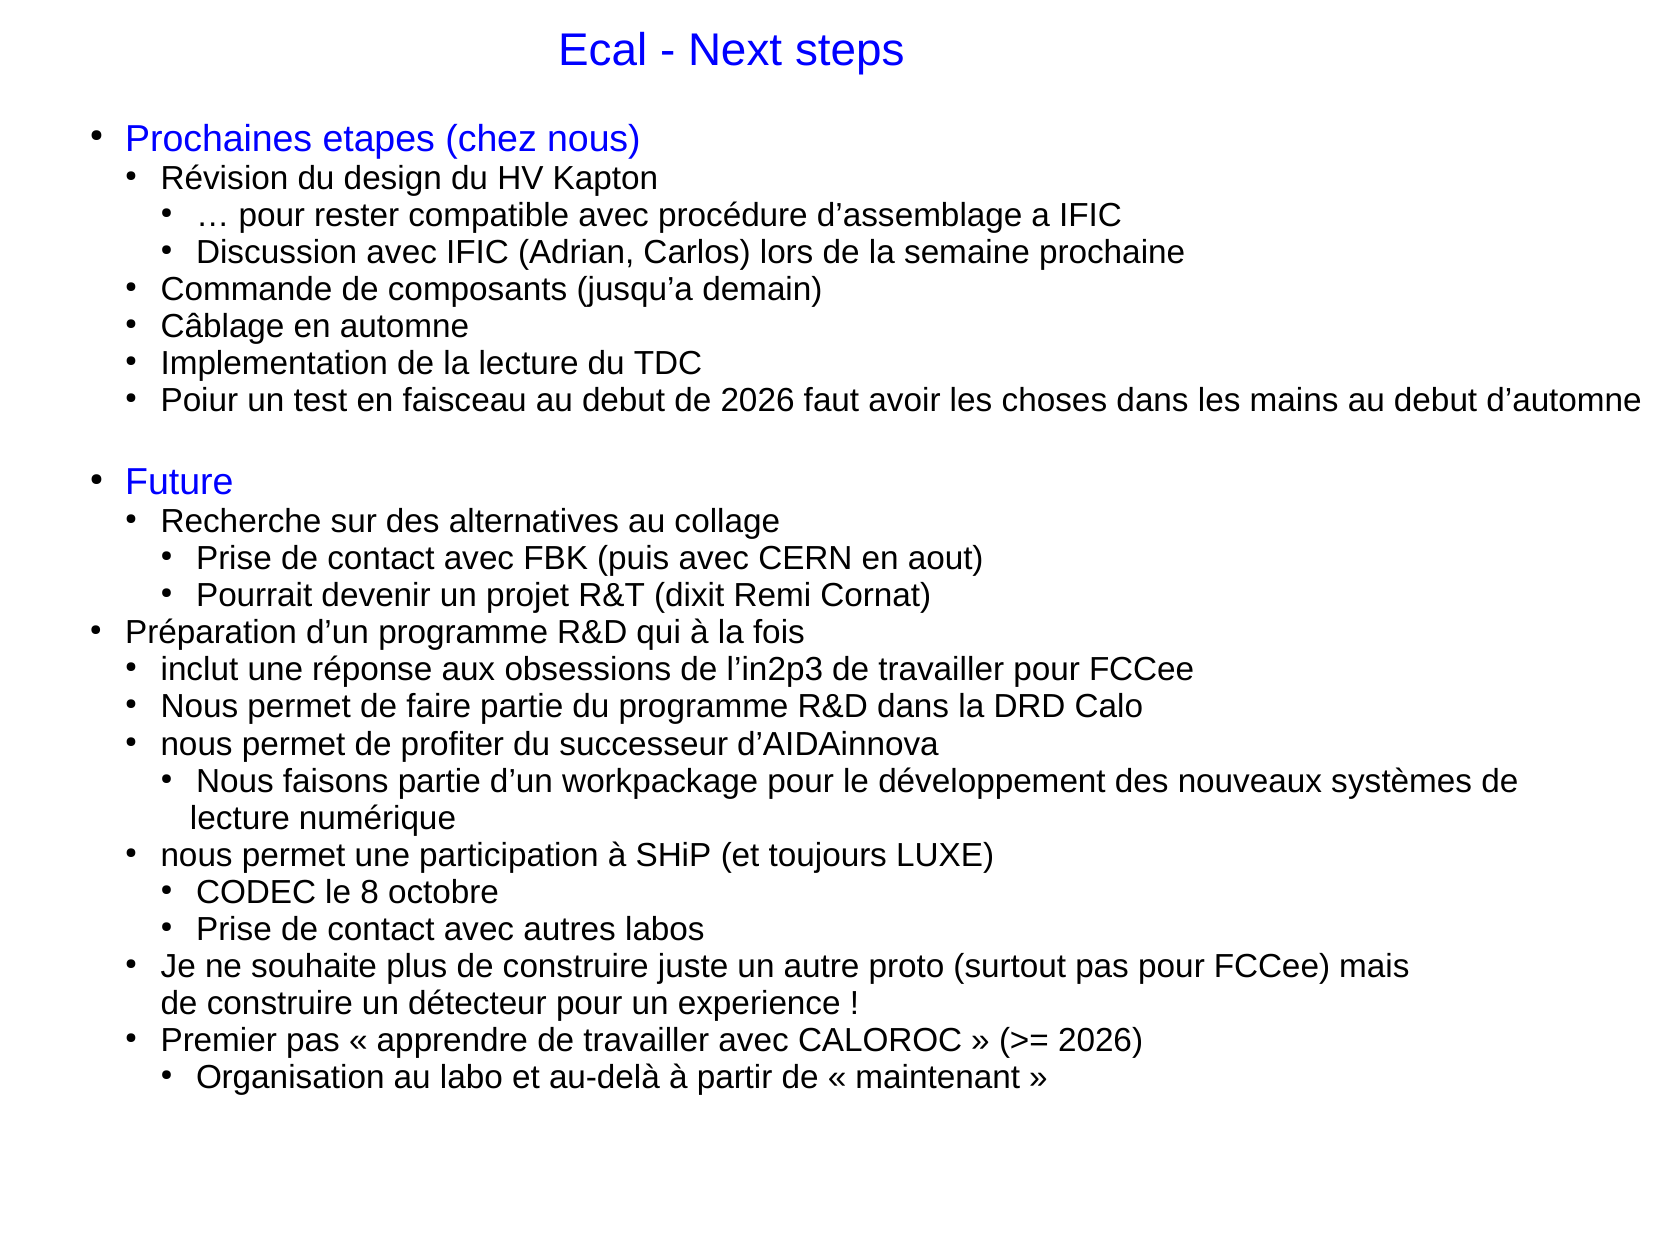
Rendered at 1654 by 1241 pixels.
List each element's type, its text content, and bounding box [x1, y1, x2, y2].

text_box Prochaines etapes (chez nous) Révision du design du HV Kapton … pour rester compatible avec procédure d’assemblage a IFIC Discussion avec IFIC (Adrian, Carlos) lors de la semaine prochaine Commande de composants (jusqu’a demain) Câblage en automne Implementation de la lecture du TDC Poiur un test en faisceau au debut de 2026 faut avoir les choses dans les mains au debut d’automne Future Recherche sur des alternatives au collage Prise de contact avec FBK (puis avec CERN en aout) Pourrait devenir un projet R&T (dixit Remi Cornat) Préparation d’un programme R&D qui à la fois inclut une réponse aux obsessions de l’in2p3 de travailler pour FCCee Nous permet de faire partie du programme R&D dans la DRD Calo nous permet de profiter du successeur d’AIDAinnova Nous faisons partie d’un workpackage pour le développement des nouveaux systèmes de lecture numérique nous permet une participation à SHiP (et toujours LUXE) CODEC le 8 octobre Prise de contact avec autres labos Je ne souhaite plus de construire juste un autre proto (surtout pas pour FCCee) mais de construire un détecteur pour un experience ! Premier pas « apprendre de travailler avec CALOROC » (>= 2026) Organisation au labo et au-delà à partir de « maintenant » [75, 70, 1654, 1149]
text_box Ecal - Next steps [543, 14, 1471, 70]
